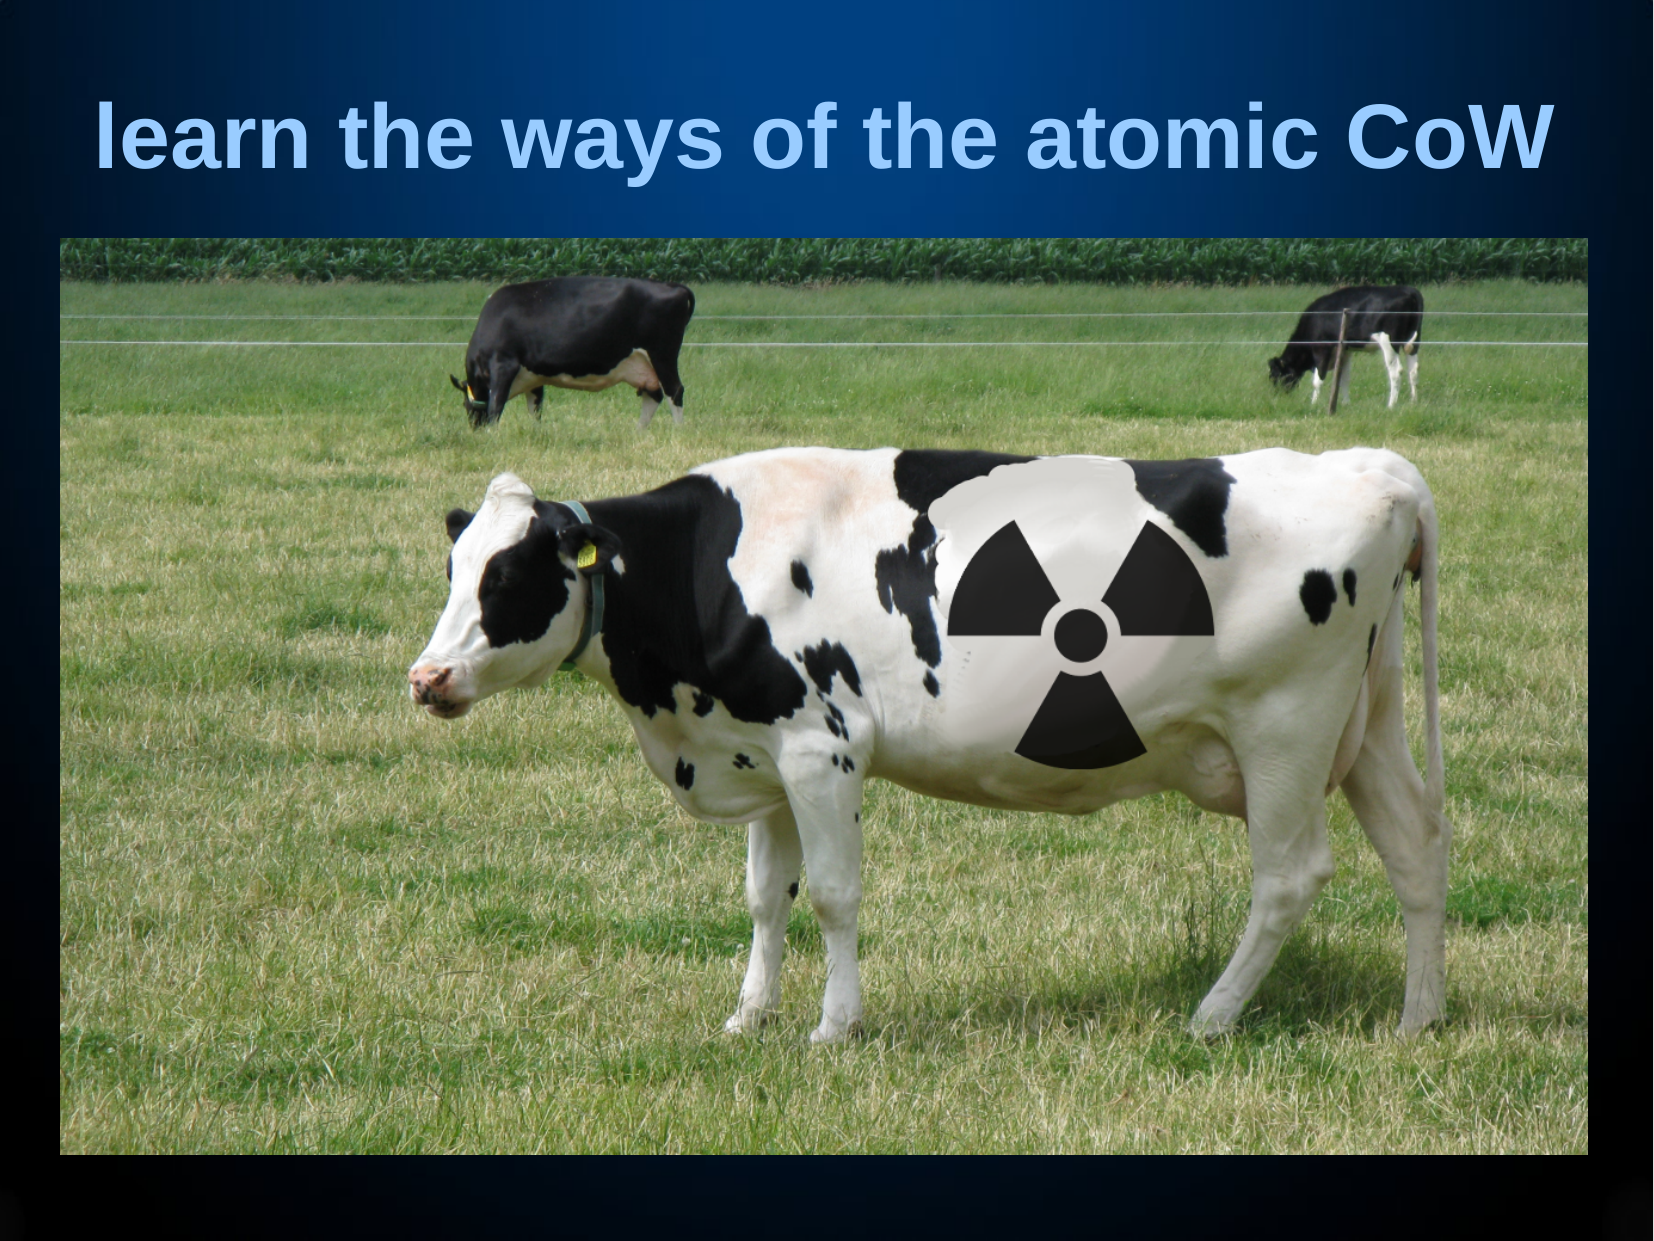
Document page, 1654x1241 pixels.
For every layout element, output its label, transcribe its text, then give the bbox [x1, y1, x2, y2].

picture [0, 0, 1654, 1241]
title learn the ways of the atomic CoW [0, 4, 1651, 271]
